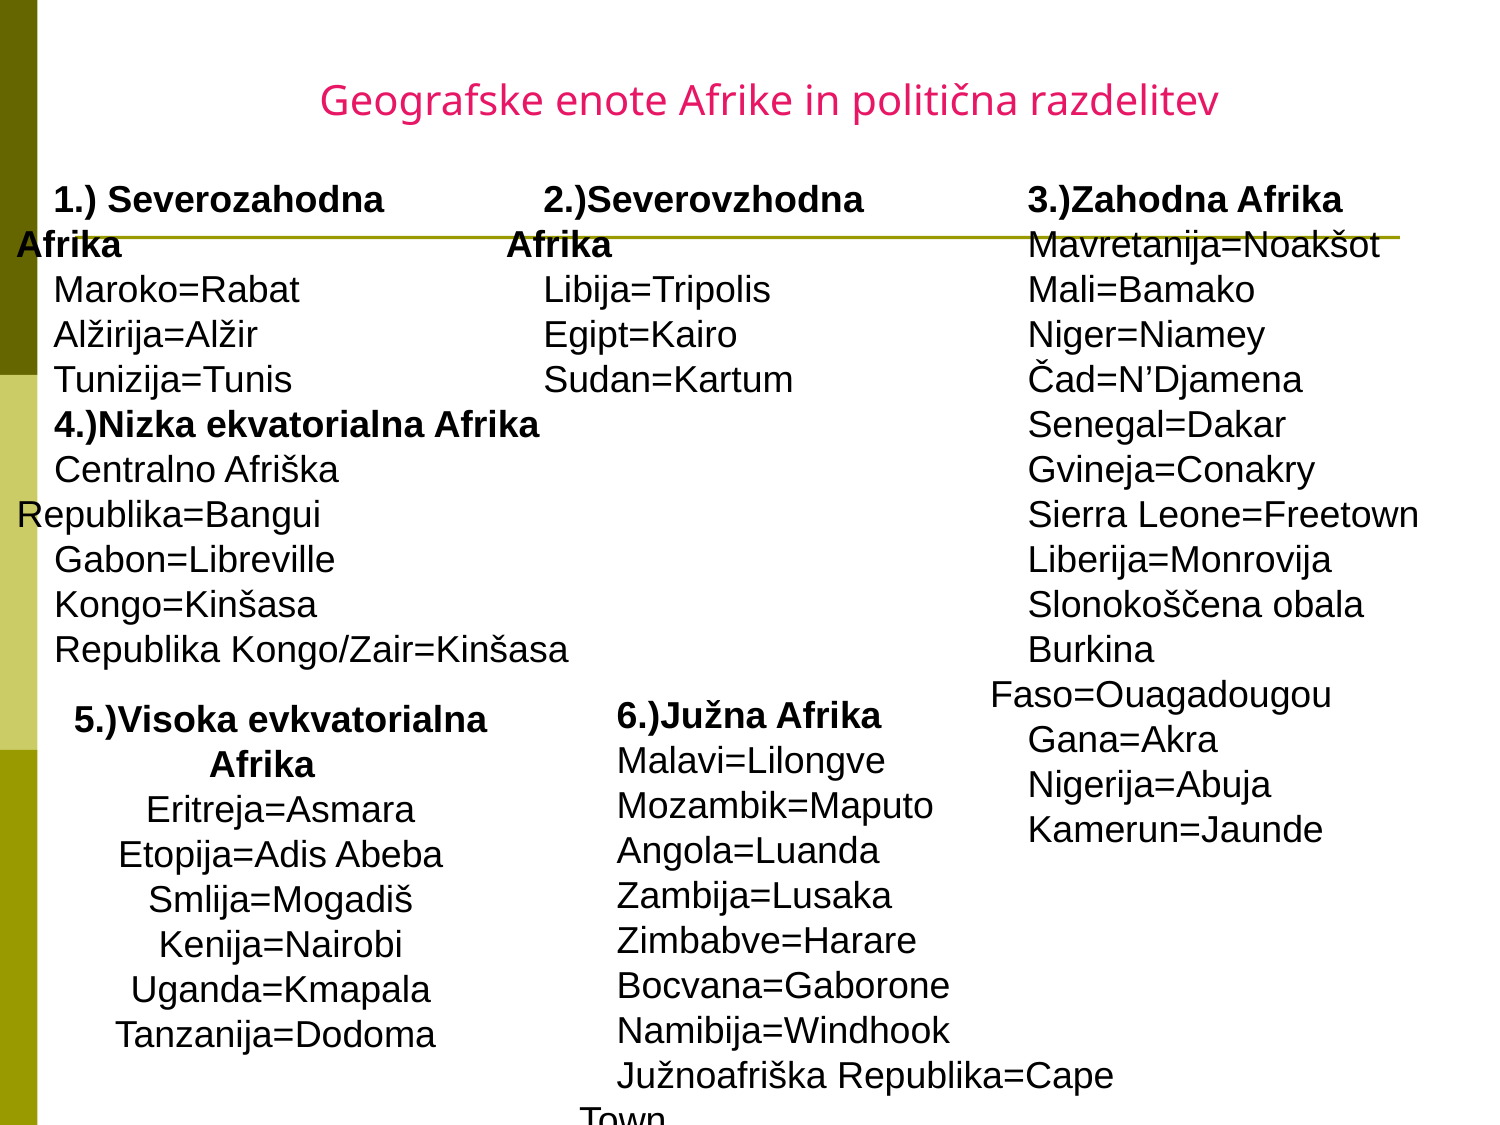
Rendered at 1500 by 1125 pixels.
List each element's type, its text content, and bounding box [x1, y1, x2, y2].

text_box 6.)Južna Afrika Malavi=Lilongve Mozambik=Maputo Angola=Luanda Zambija=Lusaka Zimbabve=Harare Bocvana=Gaborone Namibija=Windhook Južnoafriška Republika=Cape Town [564, 688, 1189, 1125]
text_box Geografske enote Afrike in politična razdelitev [230, 66, 1309, 126]
text_box 2.)Severovzhodna Afrika Libija=Tripolis Egipt=Kairo Sudan=Kartum [491, 172, 957, 384]
text_box 4.)Nizka ekvatorialna Afrika Centralno Afriška Republika=Bangui Gabon=Libreville Kongo=Kinšasa Republika Kongo/Zair=Kinšasa [1, 397, 632, 654]
text_box 3.)Zahodna Afrika Mavretanija=Noakšot Mali=Bamako Niger=Niamey Čad=N’Djamena Senegal=Dakar Gvineja=Conakry Sierra Leone=Freetown Liberija=Monrovija Slonokoščena obala Burkina Faso=Ouagadougou Gana=Akra Nigerija=Abuja Kamerun=Jaunde [975, 172, 1485, 835]
text_box 1.) Severozahodna Afrika Maroko=Rabat Alžirija=Alžir Tunizija=Tunis [1, 172, 477, 384]
text_box 5.)Visoka evkvatorialna Afrika Eritreja=Asmara Etopija=Adis Abeba Smlija=Mogadiš Kenija=Nairobi Uganda=Kmapala Tanzanija=Dodoma [0, 692, 542, 1039]
